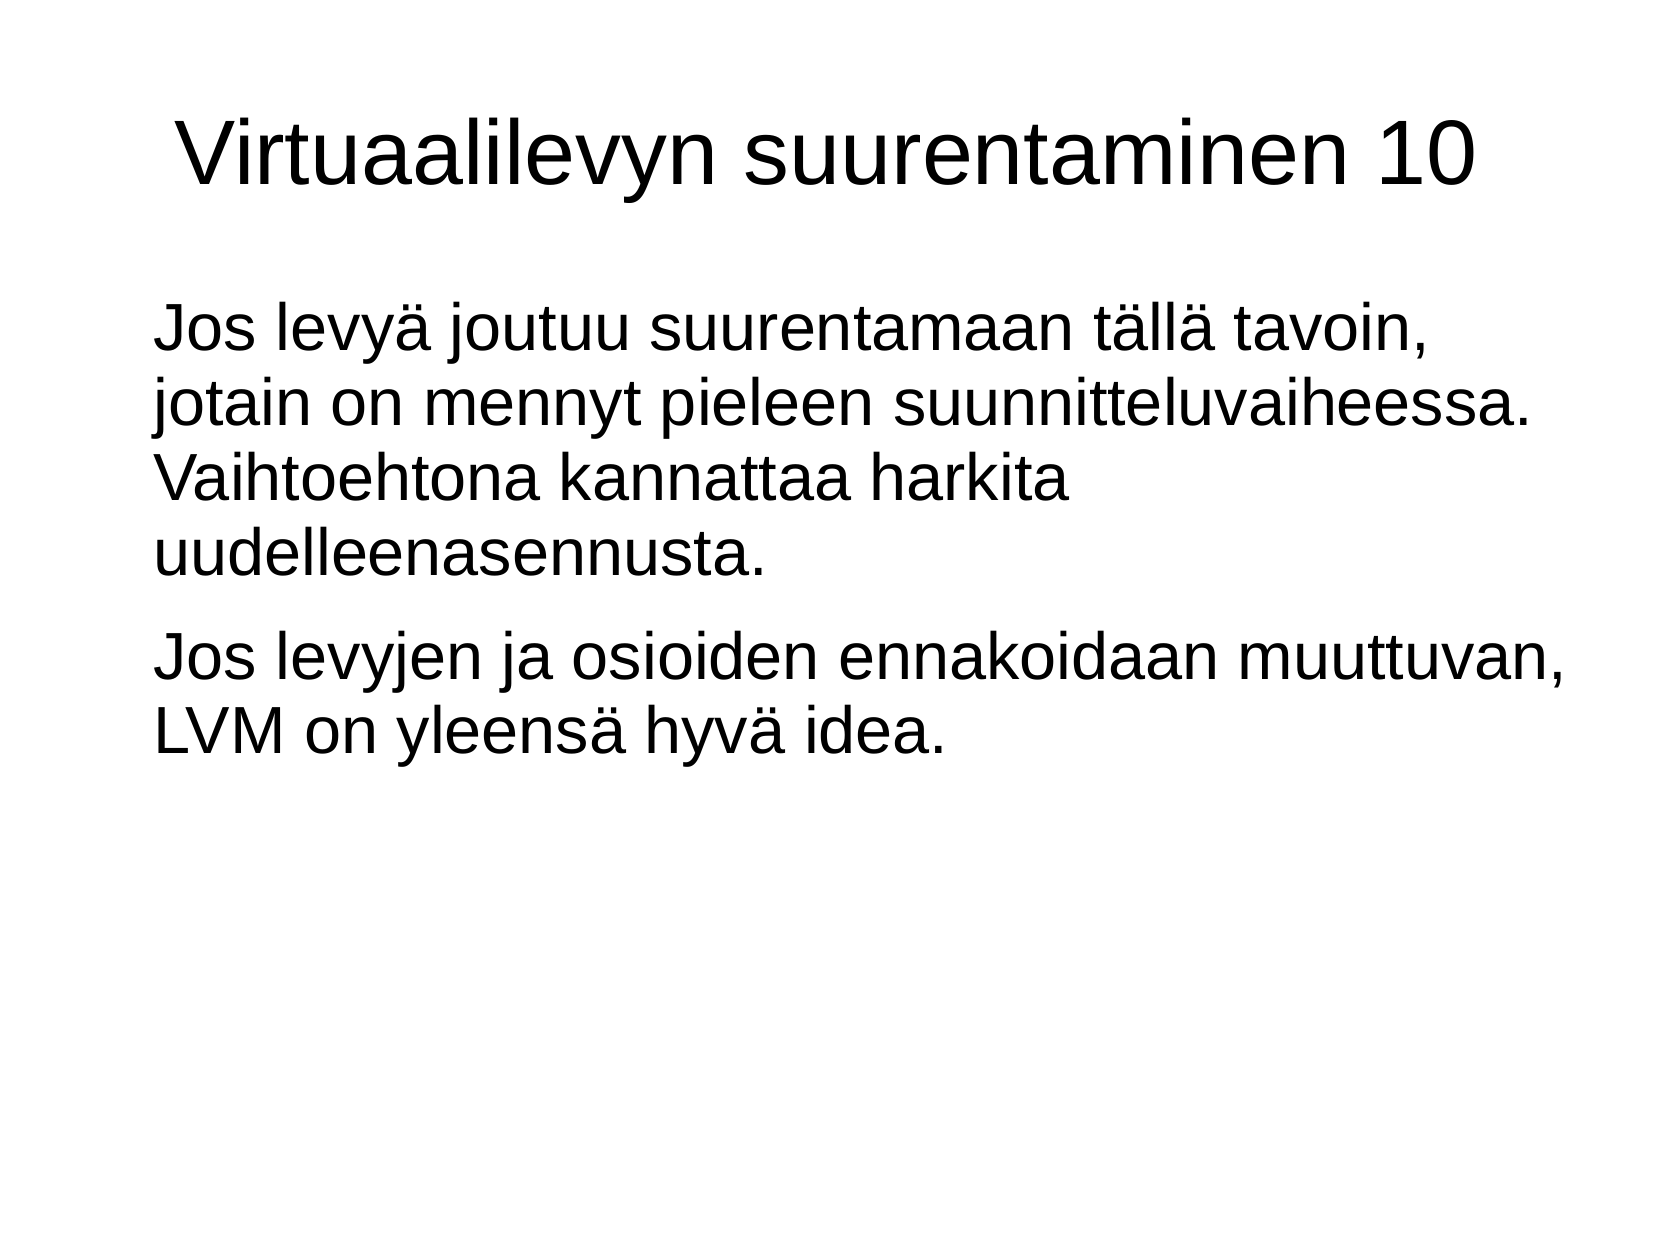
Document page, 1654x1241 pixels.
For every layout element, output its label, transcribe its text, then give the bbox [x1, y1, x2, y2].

title Virtuaalilevyn suurentaminen 10 [82, 49, 1571, 257]
list Jos levyä joutuu suurentamaan tällä tavoin, jotain on mennyt pieleen suunnitteluvaiheessa. Vaihtoehtona kannattaa harkita uudelleenasennusta. Jos levyjen ja osioiden ennakoidaan muuttuvan, LVM on yleensä hyvä idea. [82, 290, 1571, 1010]
